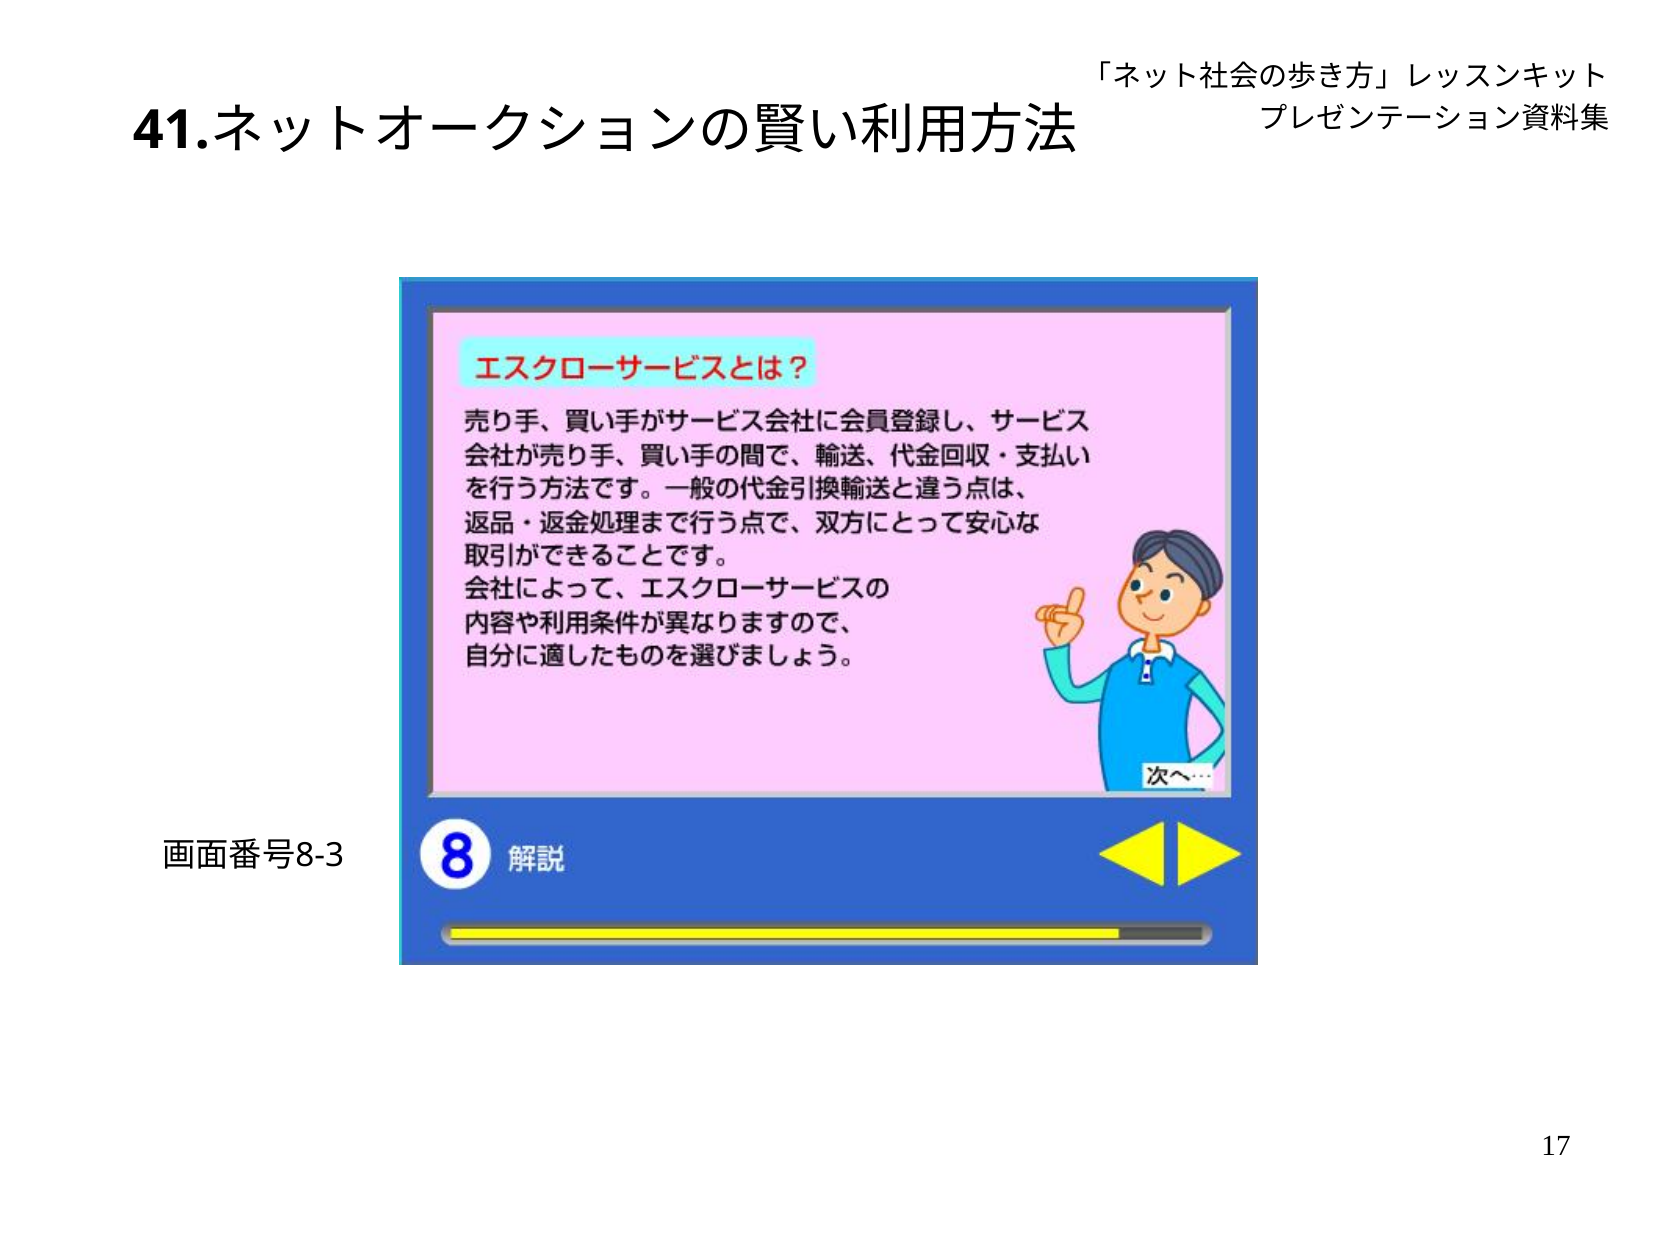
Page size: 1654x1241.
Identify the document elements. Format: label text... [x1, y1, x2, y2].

text_box 「ネット社会の歩き方」レッスンキット プレゼンテーション資料集 [1062, 44, 1625, 145]
picture [399, 277, 1258, 965]
text_box 41.ネットオークションの賢い利用方法 [118, 88, 1241, 169]
text_box 画面番号8-3 [147, 826, 384, 882]
